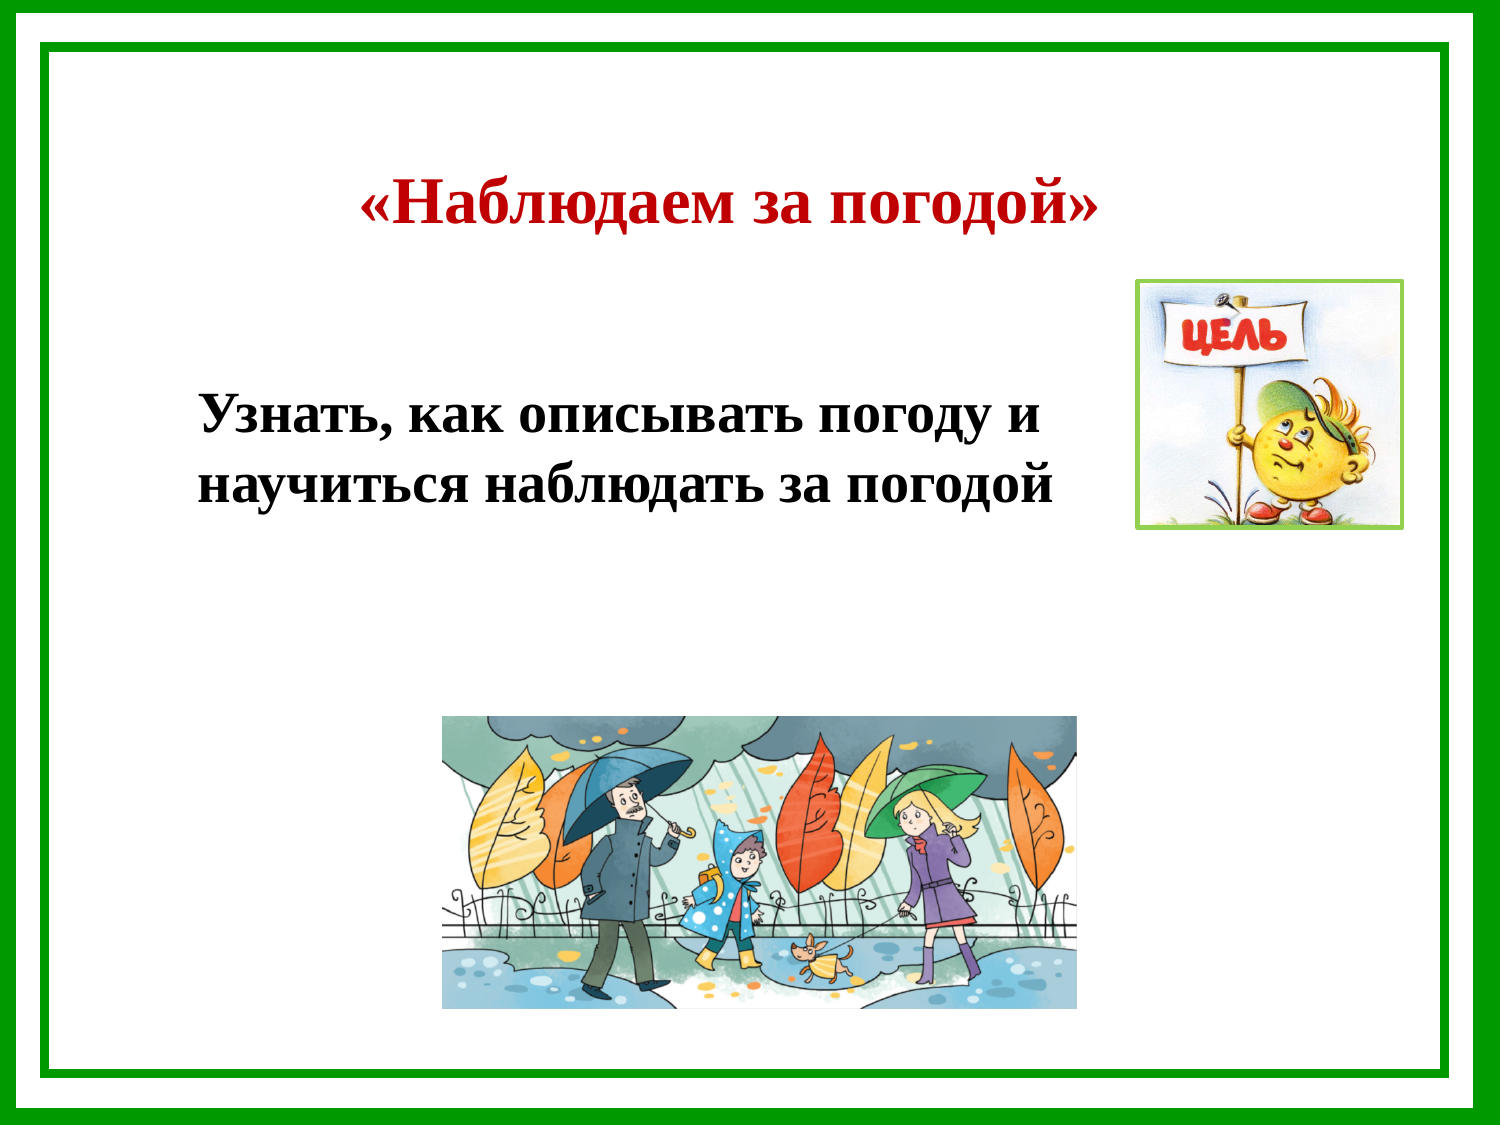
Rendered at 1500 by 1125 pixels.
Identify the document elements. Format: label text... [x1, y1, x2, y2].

text_box «Наблюдаем за погодой» [344, 150, 1117, 245]
picture [1139, 283, 1400, 526]
picture [442, 716, 1077, 1009]
text_box Узнать, как описывать погоду и научиться наблюдать за погодой [183, 367, 1135, 522]
